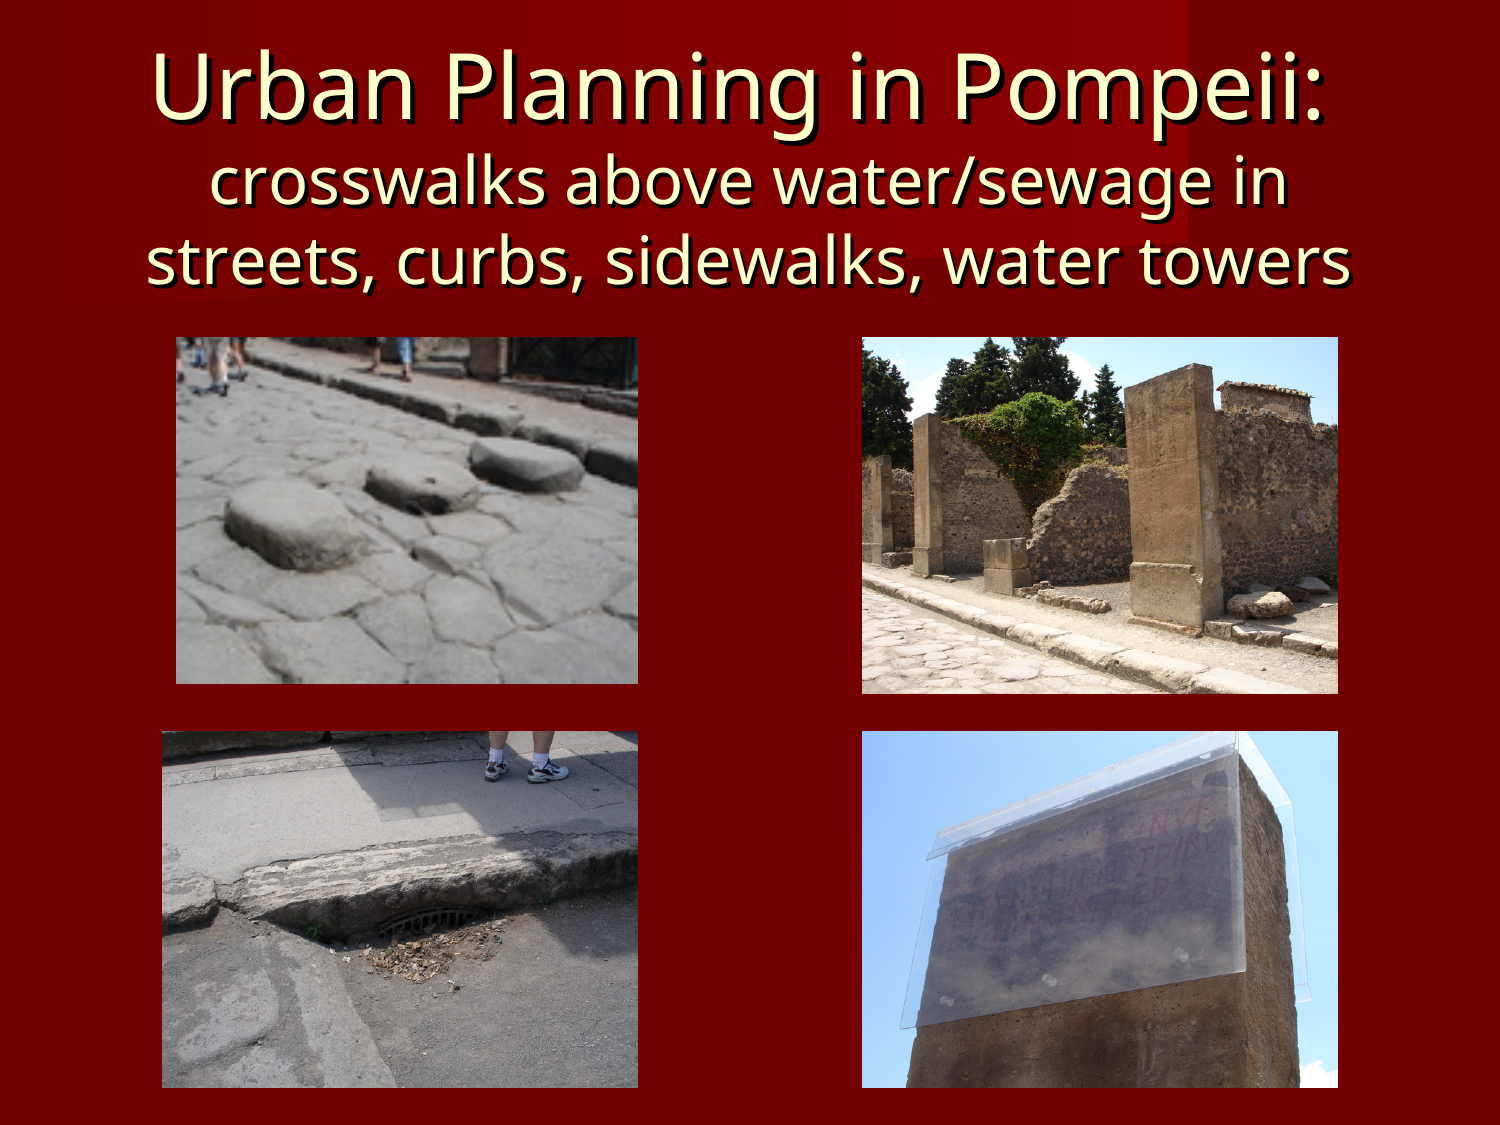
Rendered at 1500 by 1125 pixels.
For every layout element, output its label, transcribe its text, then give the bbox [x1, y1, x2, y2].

picture [862, 731, 1338, 1088]
picture [162, 731, 638, 1088]
picture [862, 337, 1338, 694]
picture [176, 337, 638, 684]
title Urban Planning in Pompeii: crosswalks above water/sewage in streets, curbs, sidewalks, water towers [75, 0, 1426, 338]
